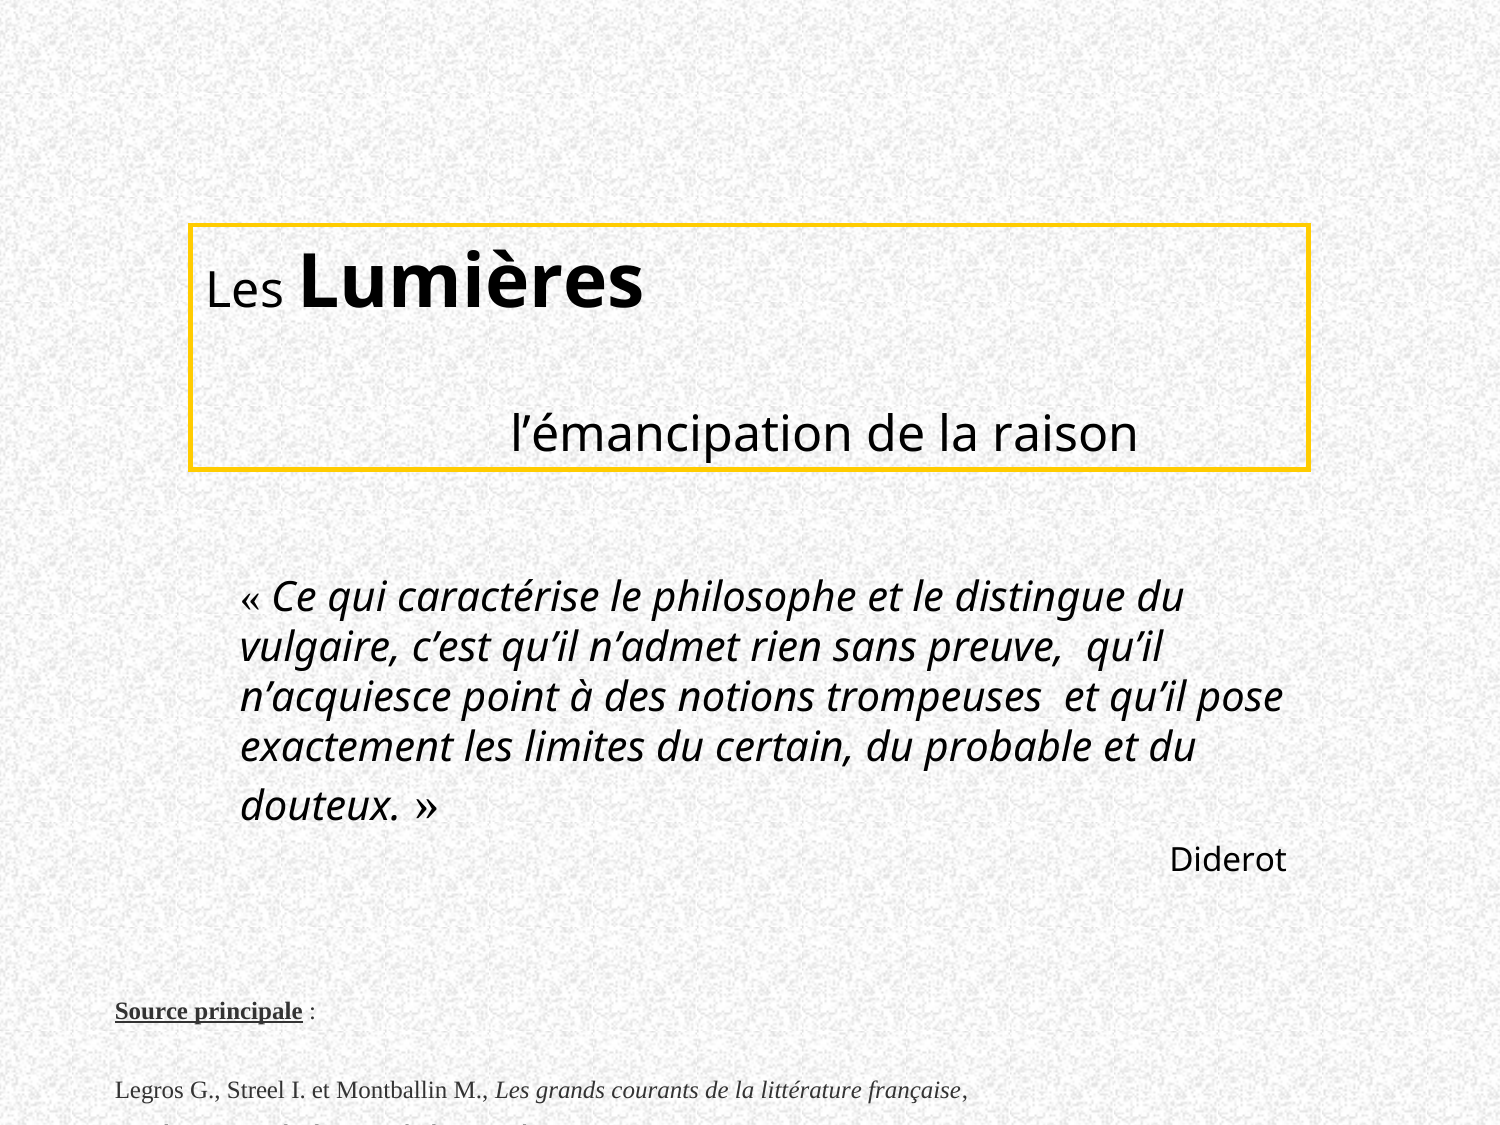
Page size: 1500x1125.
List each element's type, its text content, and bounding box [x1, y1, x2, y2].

text_box Source principale : Legros G., Streel I. et Montballin M., Les grands courants de la littérature française, Actualquarto, SA Ed. Altiora Averbode, 2003. isbn : 90-317-1970-6 [99, 975, 1026, 1125]
text_box Les Lumières l’émancipation de la raison [190, 224, 1309, 470]
picture [0, 0, 1500, 1125]
text_box « Ce qui caractérise le philosophe et le distingue du vulgaire, c’est qu’il n’admet rien sans preuve, qu’il n’acquiesce point à des notions trompeuses et qu’il pose exactement les limites du certain, du probable et du douteux. » Diderot [224, 562, 1313, 889]
